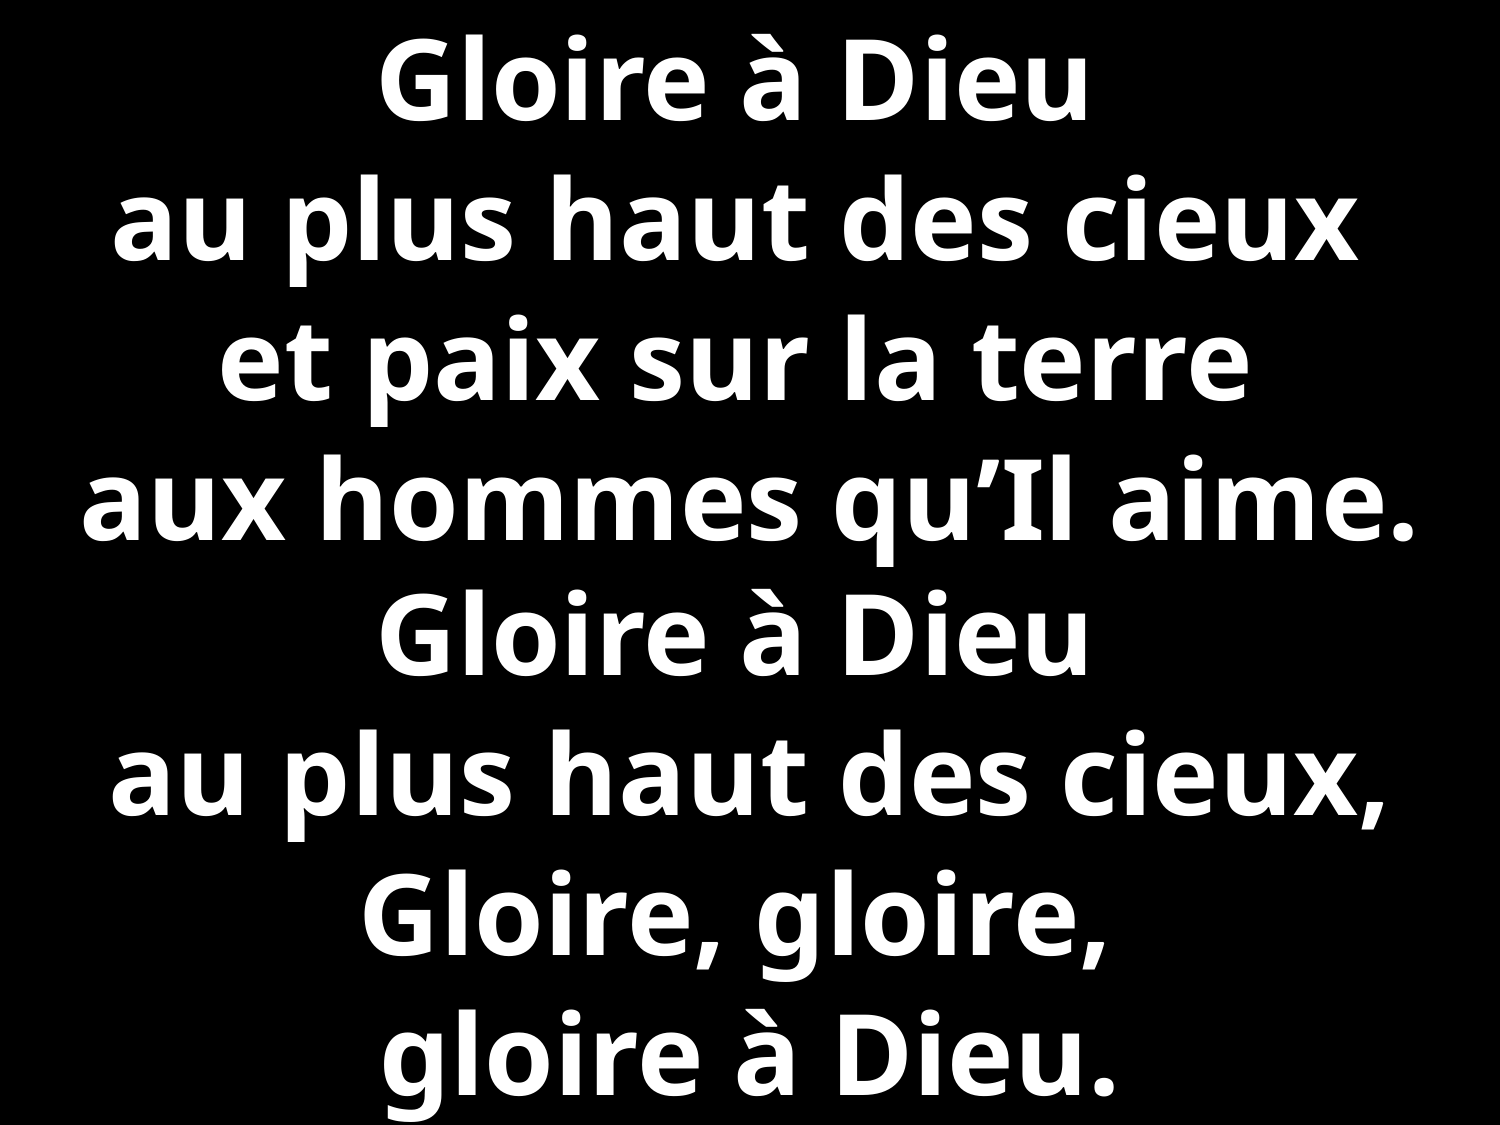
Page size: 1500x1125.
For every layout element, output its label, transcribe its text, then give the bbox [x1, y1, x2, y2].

list Gloire à Dieu au plus haut des cieux et paix sur la terre aux hommes qu’Il aime. Gloire à Dieu au plus haut des cieux, Gloire, gloire, gloire à Dieu. [0, 0, 1500, 1125]
